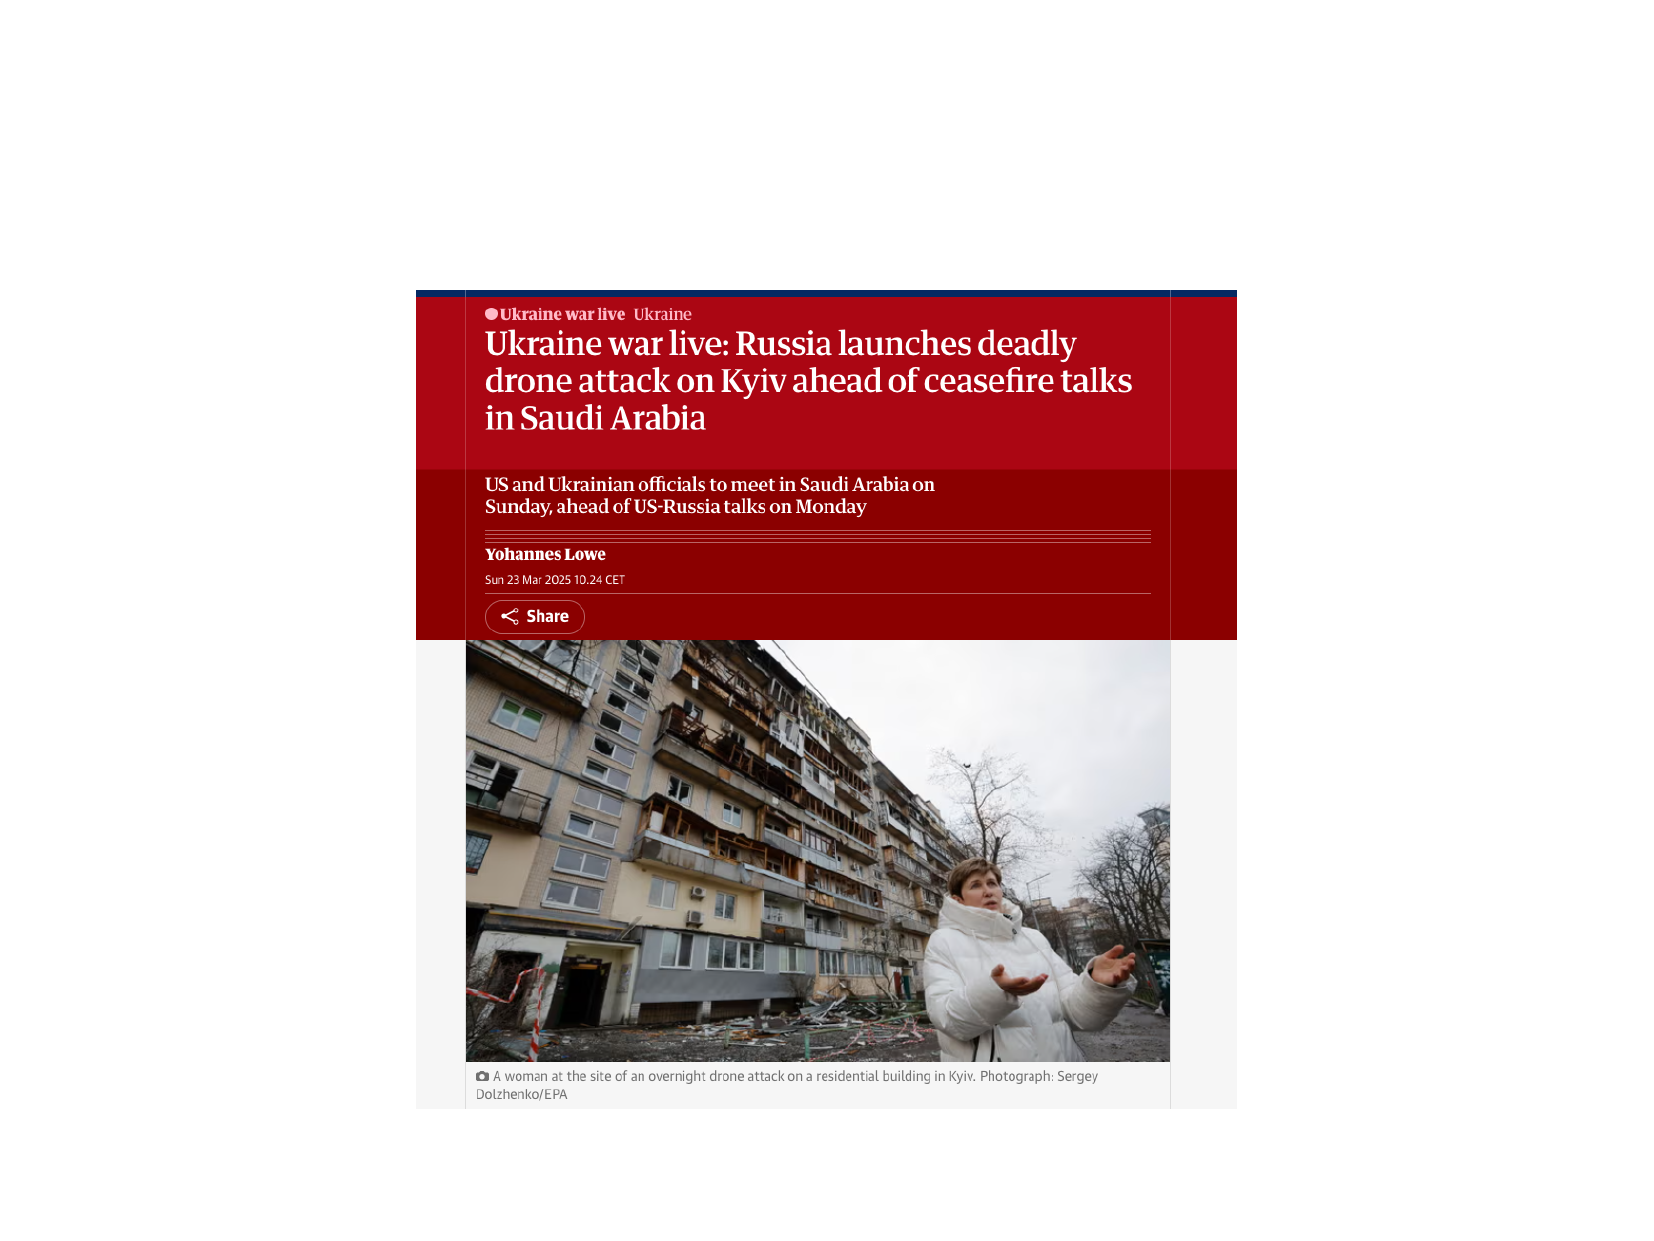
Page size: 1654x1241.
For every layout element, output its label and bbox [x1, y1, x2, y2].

picture [416, 290, 1237, 1109]
